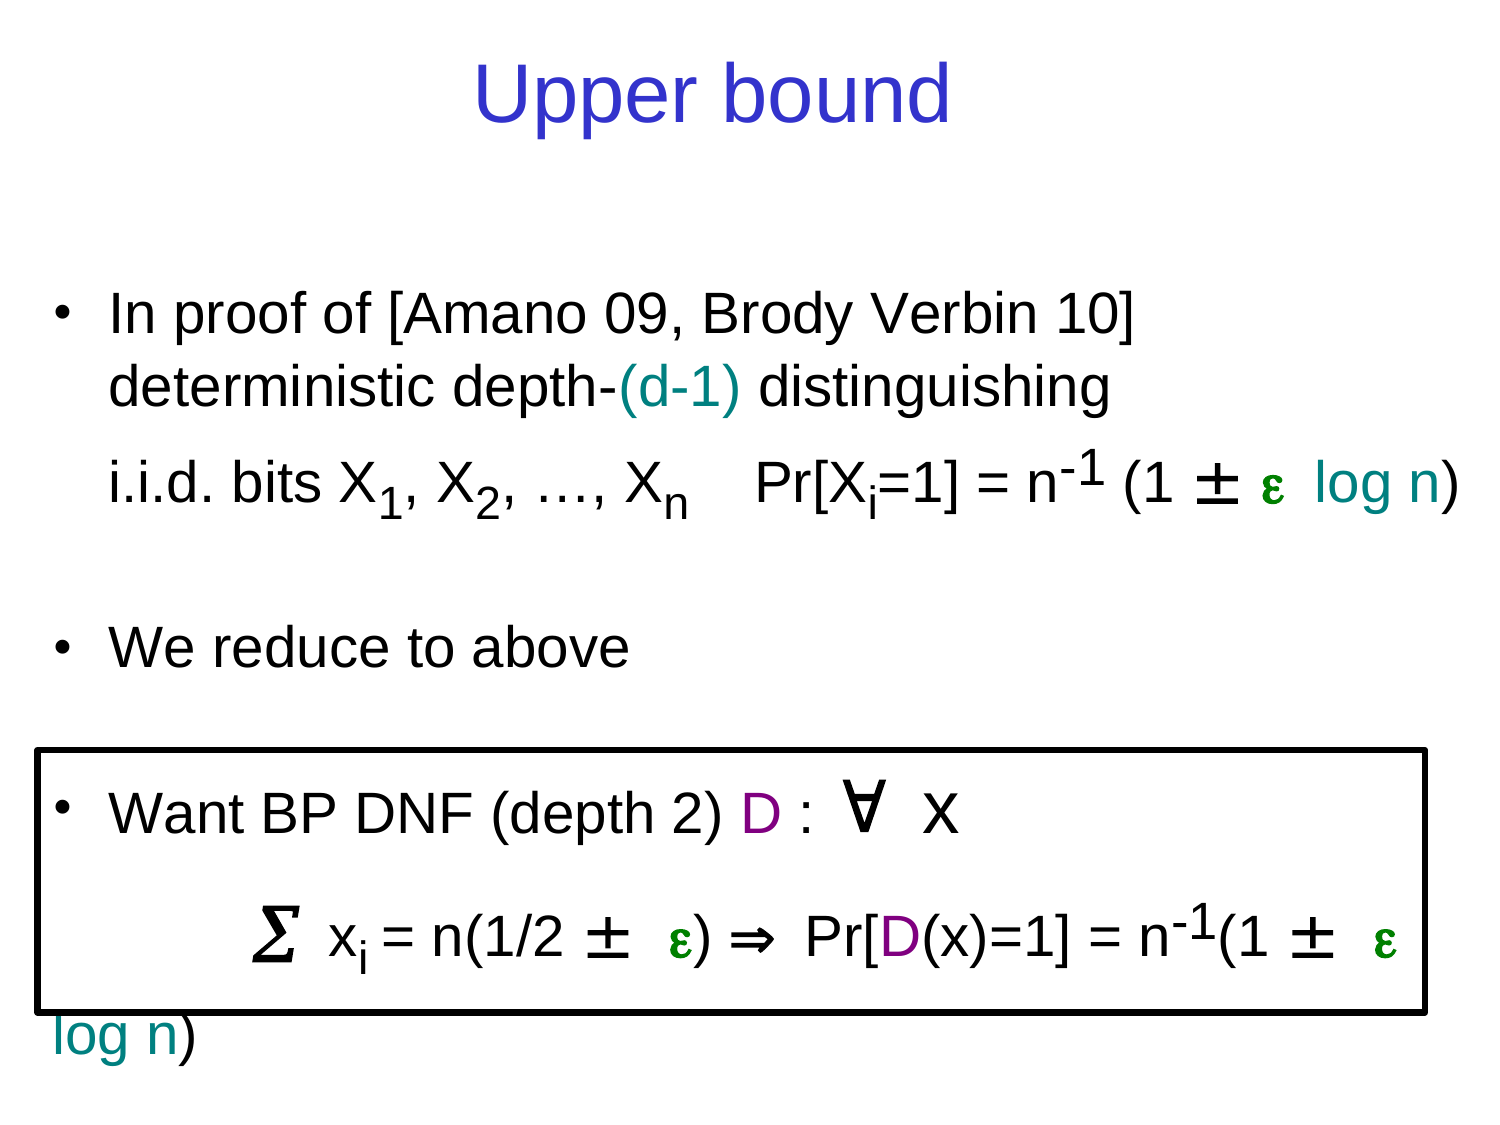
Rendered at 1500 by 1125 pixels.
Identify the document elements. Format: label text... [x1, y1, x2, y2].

title Upper bound [75, 0, 1351, 174]
list In proof of [Amano 09, Brody Verbin 10] deterministic depth-(d-1) distinguishing i.i.d. bits X1, X2, …, Xn Pr[Xi=1] = n-1 (1   log n) We reduce to above Want BP DNF (depth 2) D :  x  xi = n(1/2  )  Pr[D(x)=1] = n-1(1   log n) [37, 174, 1500, 1125]
list In proof of [Amano 09, Brody Verbin 10] deterministic depth-(d-1) distinguishing i.i.d. bits X1, X2, …, Xn Pr[Xi=1] = n-1 (1   log n) We reduce to above Want BP DNF (depth 2) D :  x  xi = n(1/2  )  Pr[D(x)=1] = n-1(1   log n) [41, 753, 1422, 1009]
